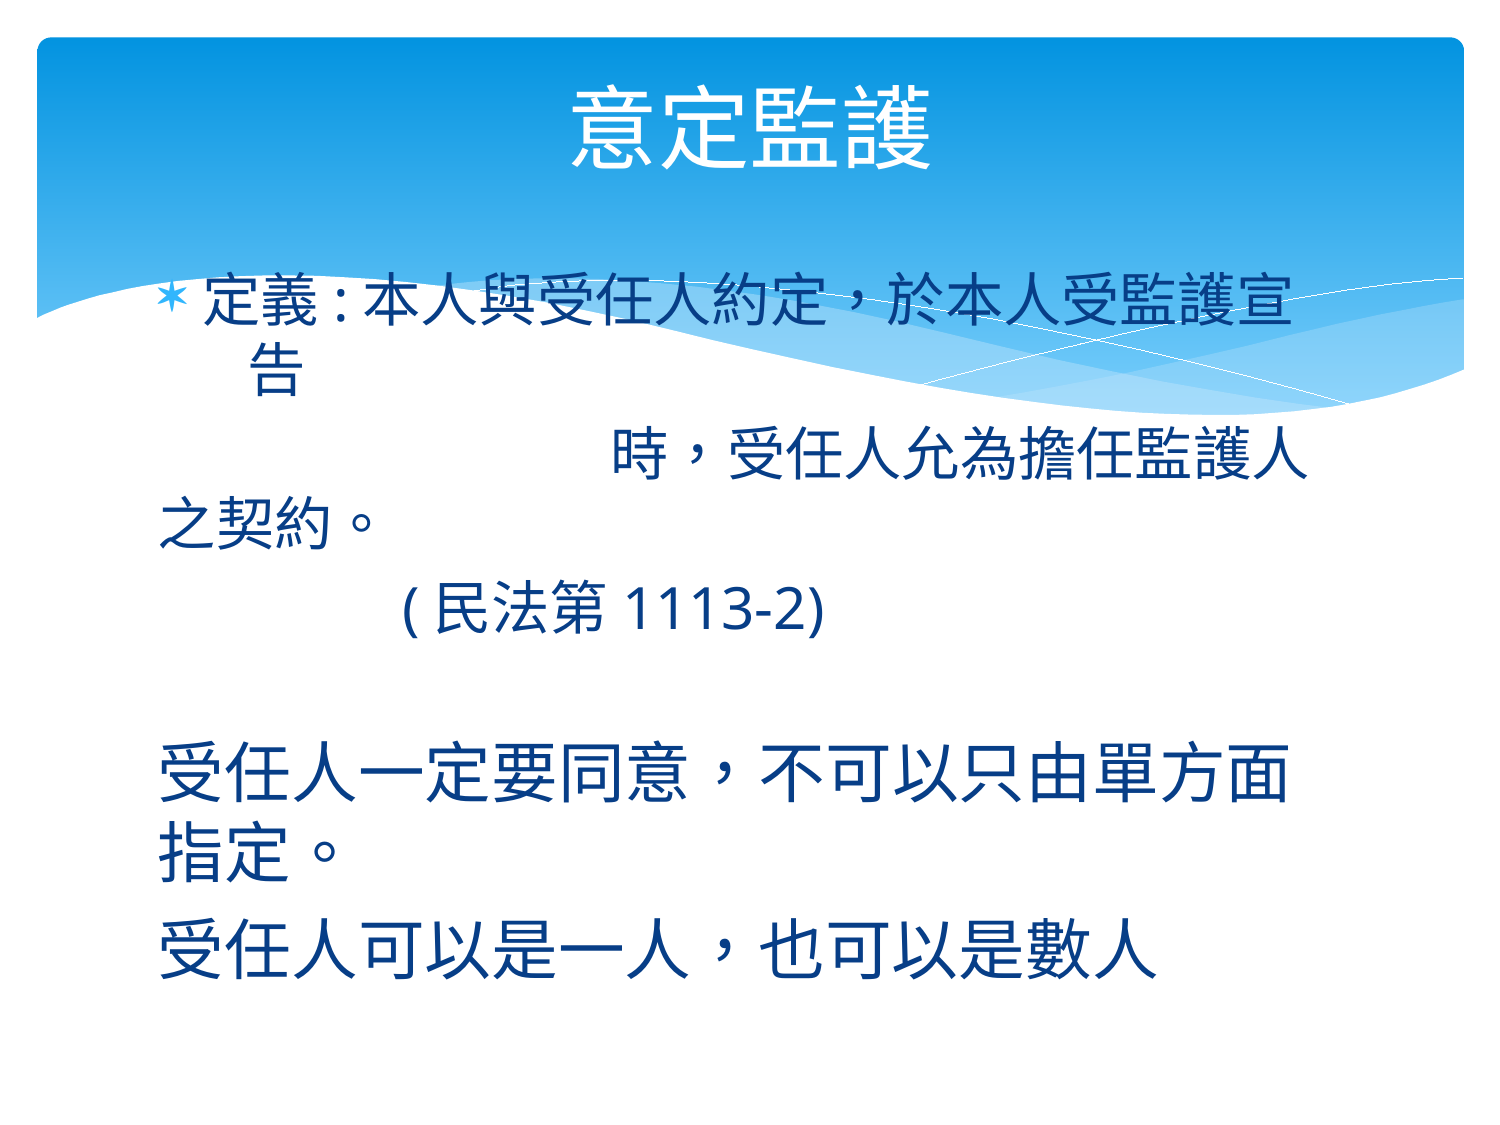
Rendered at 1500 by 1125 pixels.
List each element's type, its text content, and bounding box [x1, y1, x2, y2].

list 定義:本人與受任人約定，於本人受監護宣告 時，受任人允為擔任監護人之契約。 (民法第1113-2) 受任人一定要同意，不可以只由單方面指定。 受任人可以是一人，也可以是數人 [142, 255, 1359, 1005]
title 意定監護 [75, 55, 1426, 197]
